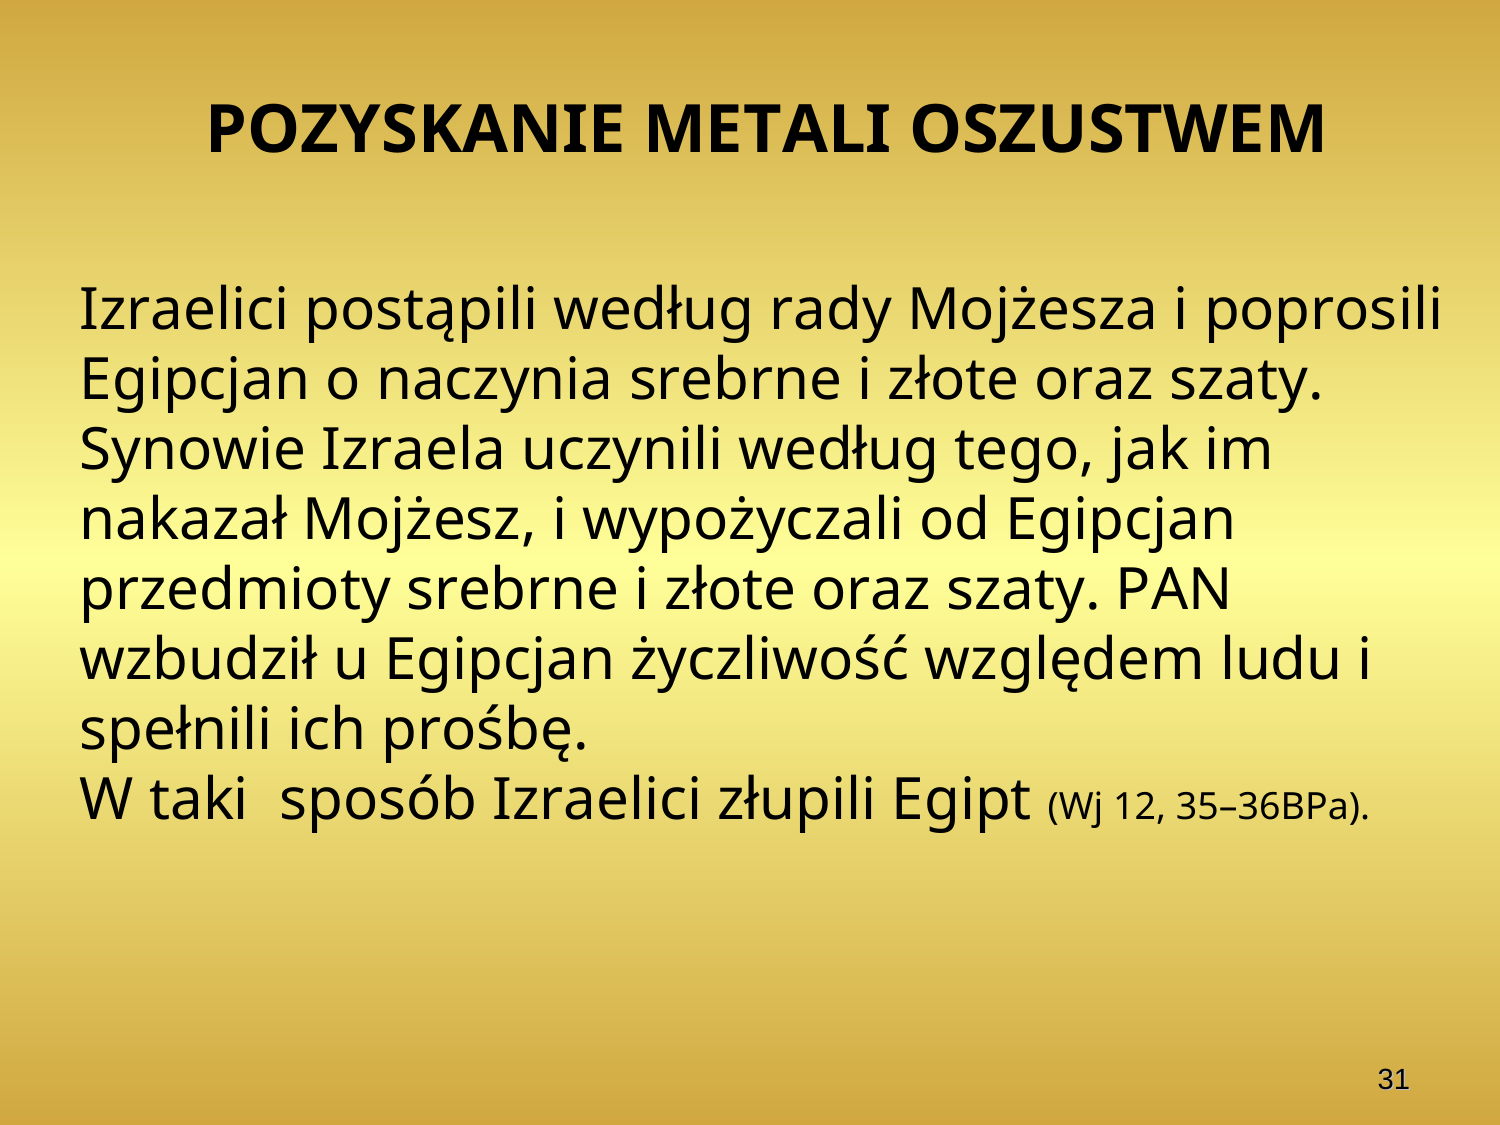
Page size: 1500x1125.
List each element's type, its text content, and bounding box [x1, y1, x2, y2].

list POZYSKANIE METALI OSZUSTWEM Izraelici postąpili według rady Mojżesza i poprosili Egipcjan o naczynia srebrne i złote oraz szaty. Synowie Izraela uczynili według tego, jak im nakazał Mojżesz, i wypożyczali od Egipcjan przedmioty srebrne i złote oraz szaty. PAN wzbudził u Egipcjan życzliwość względem ludu i spełnili ich prośbę. W taki sposób Izraelici złupili Egipt (Wj 12, 35–36BPa). [64, 78, 1471, 941]
text_box <numer> [1074, 1024, 1426, 1103]
